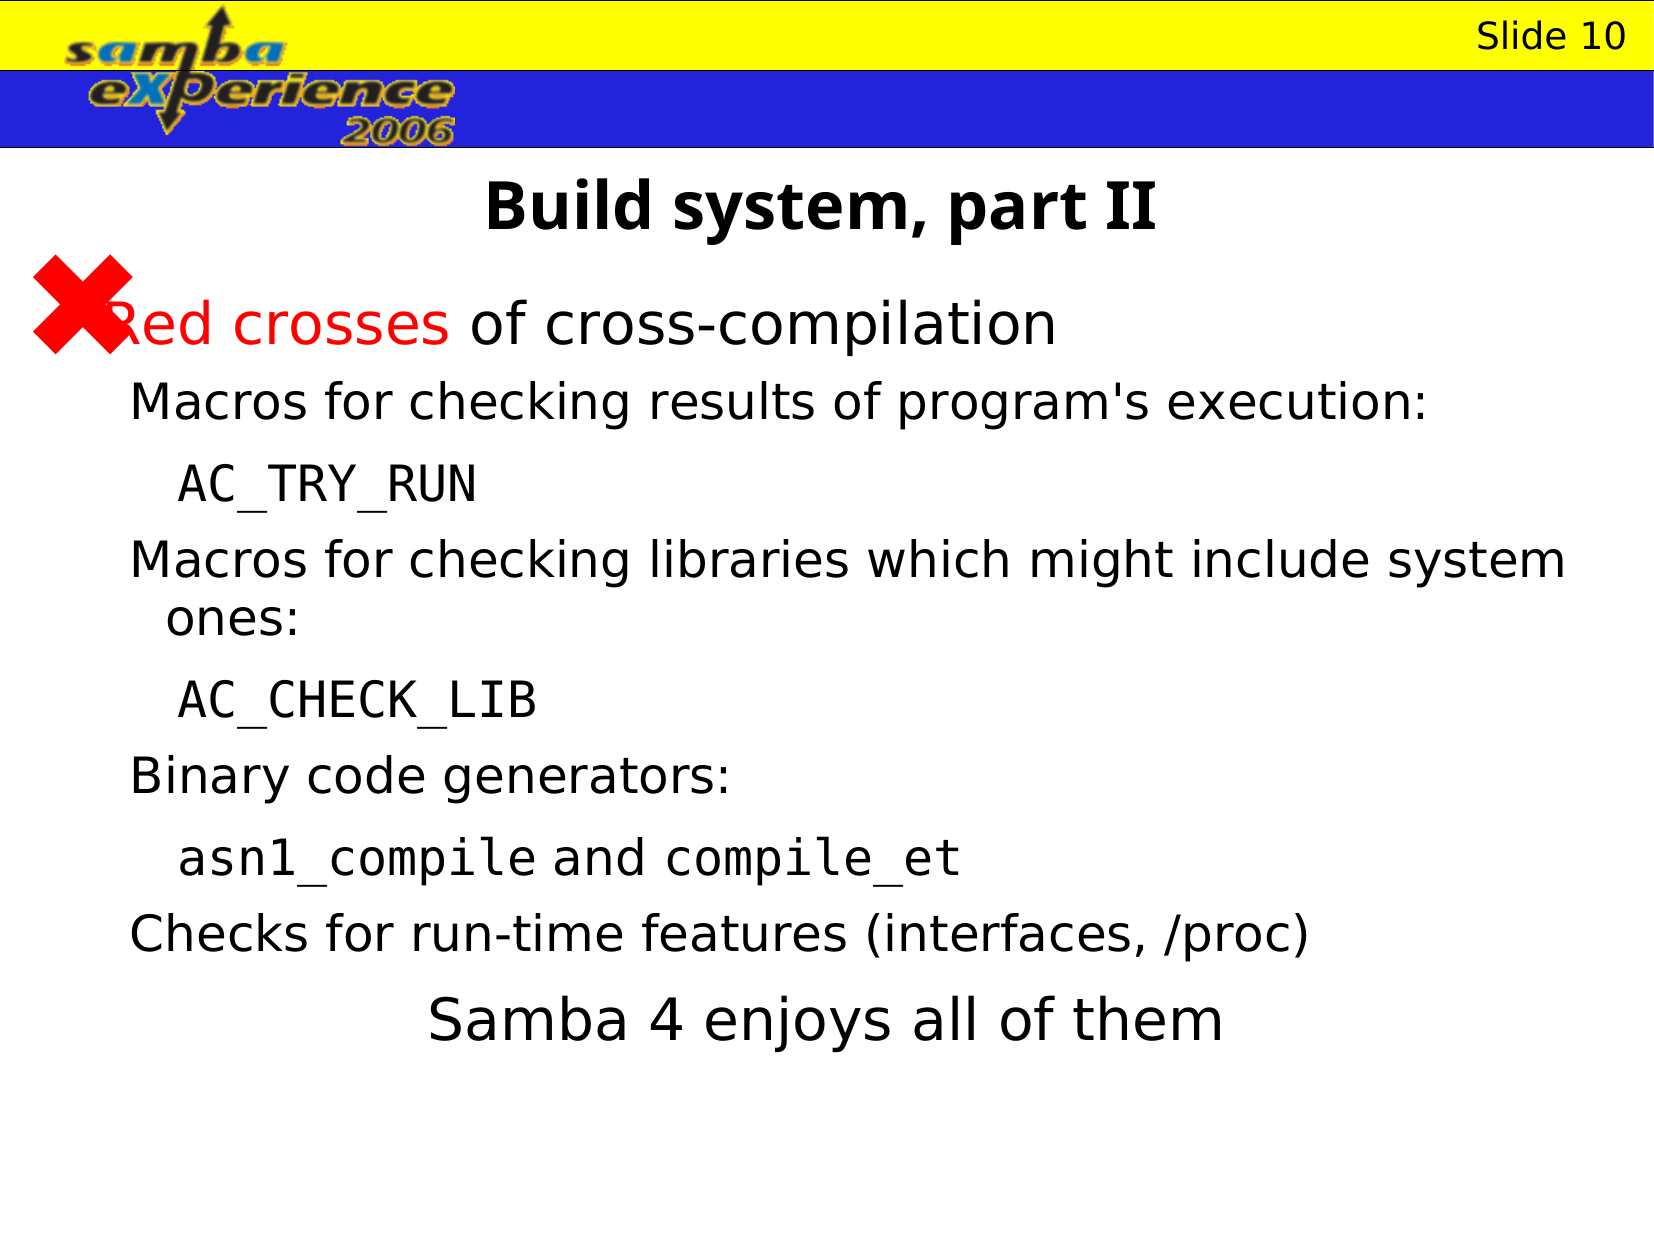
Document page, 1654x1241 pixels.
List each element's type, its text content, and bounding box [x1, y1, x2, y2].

text_box  [5, 248, 141, 591]
picture [64, 148, 76, 154]
list Red crosses of cross-compilation Macros for checking results of program's execution: AC_TRY_RUN Macros for checking libraries which might include system ones: AC_CHECK_LIB Binary code generators: asn1_compile and compile_et Checks for run-time features (interfaces, /proc) Samba 4 enjoys all of them [82, 290, 1571, 1109]
title Build system, part II [76, 123, 1565, 284]
picture [64, 71, 455, 147]
picture [64, 2, 455, 70]
